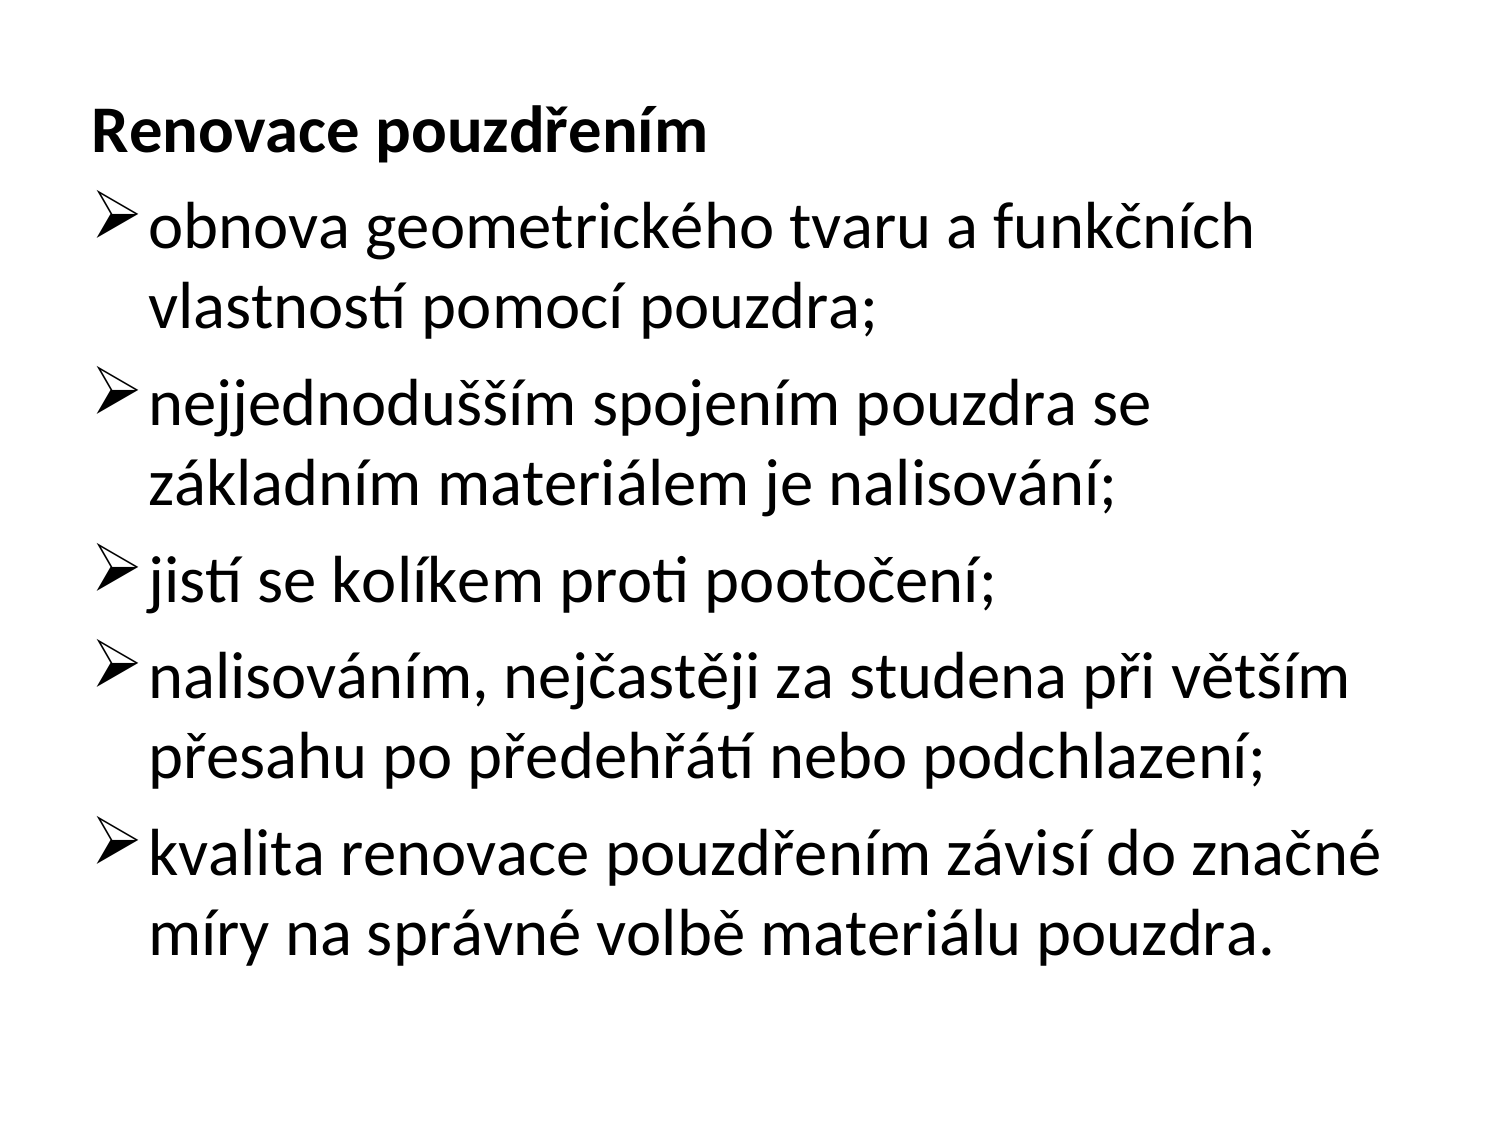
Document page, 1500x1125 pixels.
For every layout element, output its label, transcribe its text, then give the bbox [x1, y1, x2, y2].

list Renovace pouzdřením obnova geometrického tvaru a funkčních vlastností pomocí pouzdra; nejjednodušším spojením pouzdra se základním materiálem je nalisování; jistí se kolíkem proti pootočení; nalisováním, nejčastěji za studena při větším přesahu po předehřátí nebo podchlazení; kvalita renovace pouzdřením závisí do značné míry na správné volbě materiálu pouzdra. [76, 78, 1427, 1073]
